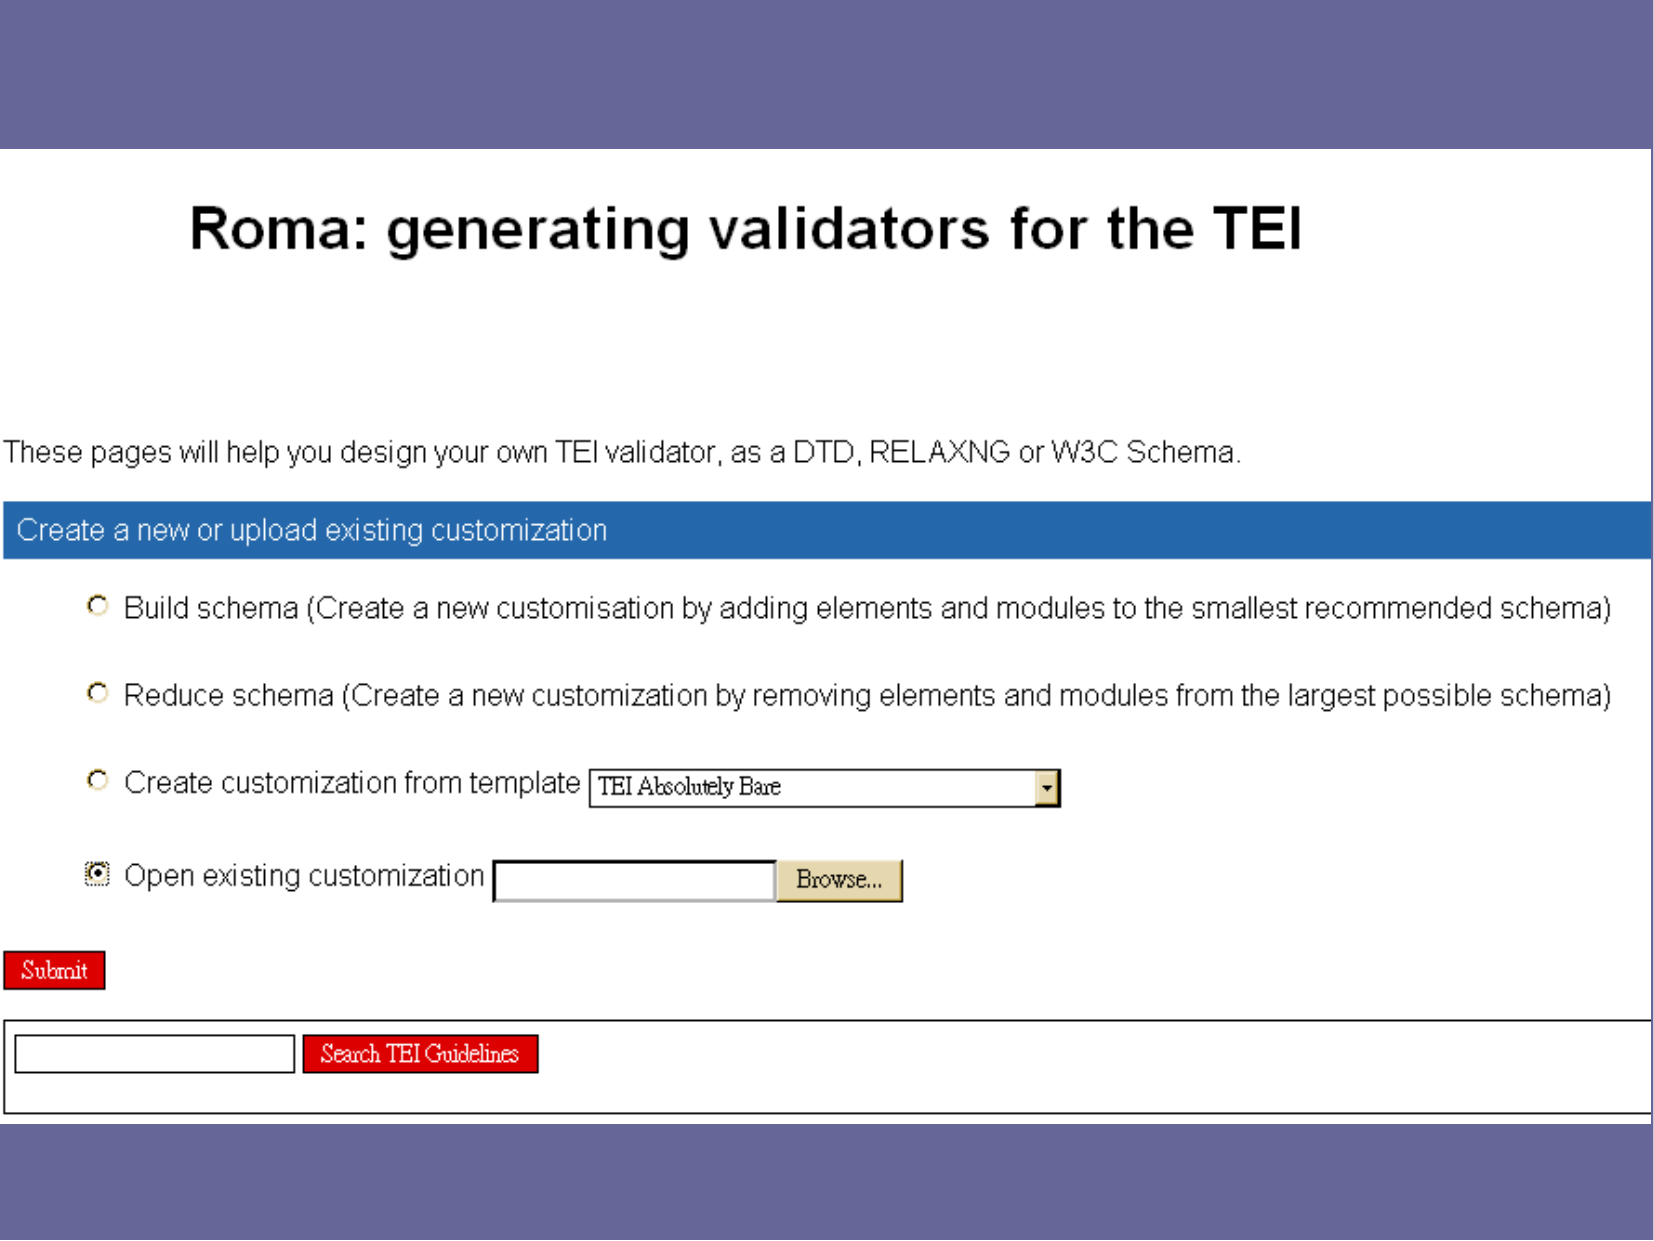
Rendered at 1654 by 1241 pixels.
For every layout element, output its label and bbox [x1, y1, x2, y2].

picture [0, 149, 1651, 1124]
